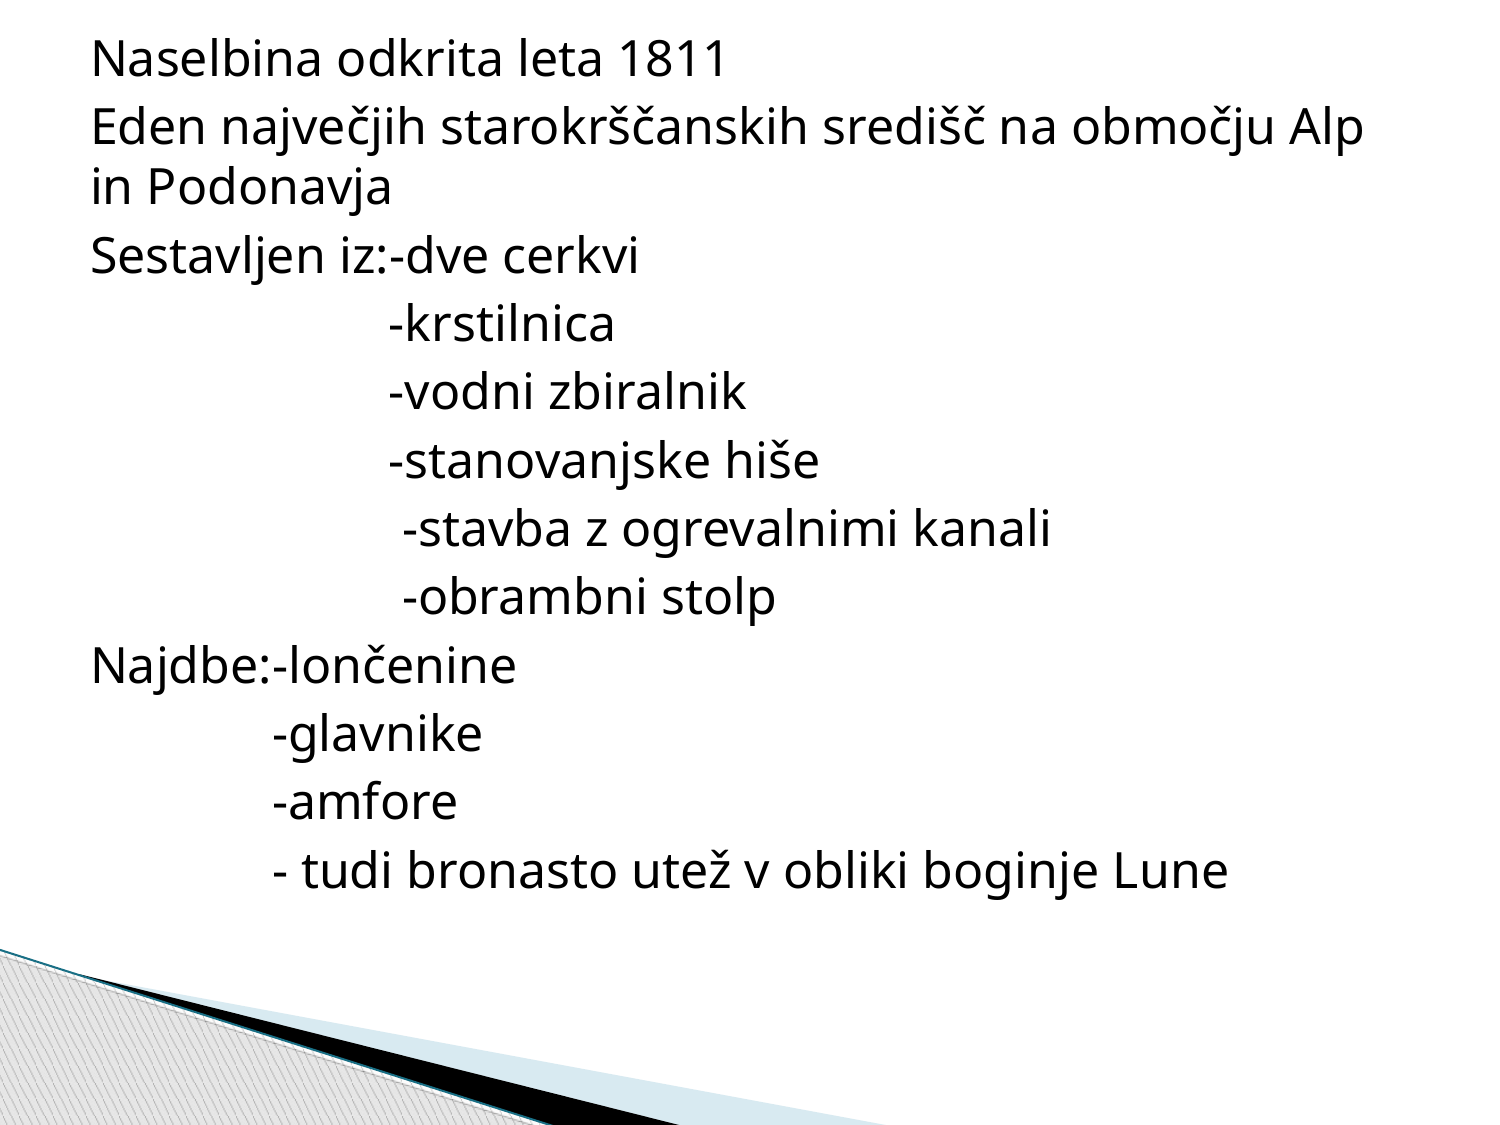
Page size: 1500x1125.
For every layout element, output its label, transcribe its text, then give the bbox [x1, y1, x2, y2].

list Naselbina odkrita leta 1811 Eden največjih starokrščanskih središč na območju Alp in Podonavja Sestavljen iz:-dve cerkvi -krstilnica -vodni zbiralnik -stanovanjske hiše -stavba z ogrevalnimi kanali -obrambni stolp Najdbe:-lončenine -glavnike -amfore - tudi bronasto utež v obliki boginje Lune [75, 19, 1425, 1106]
